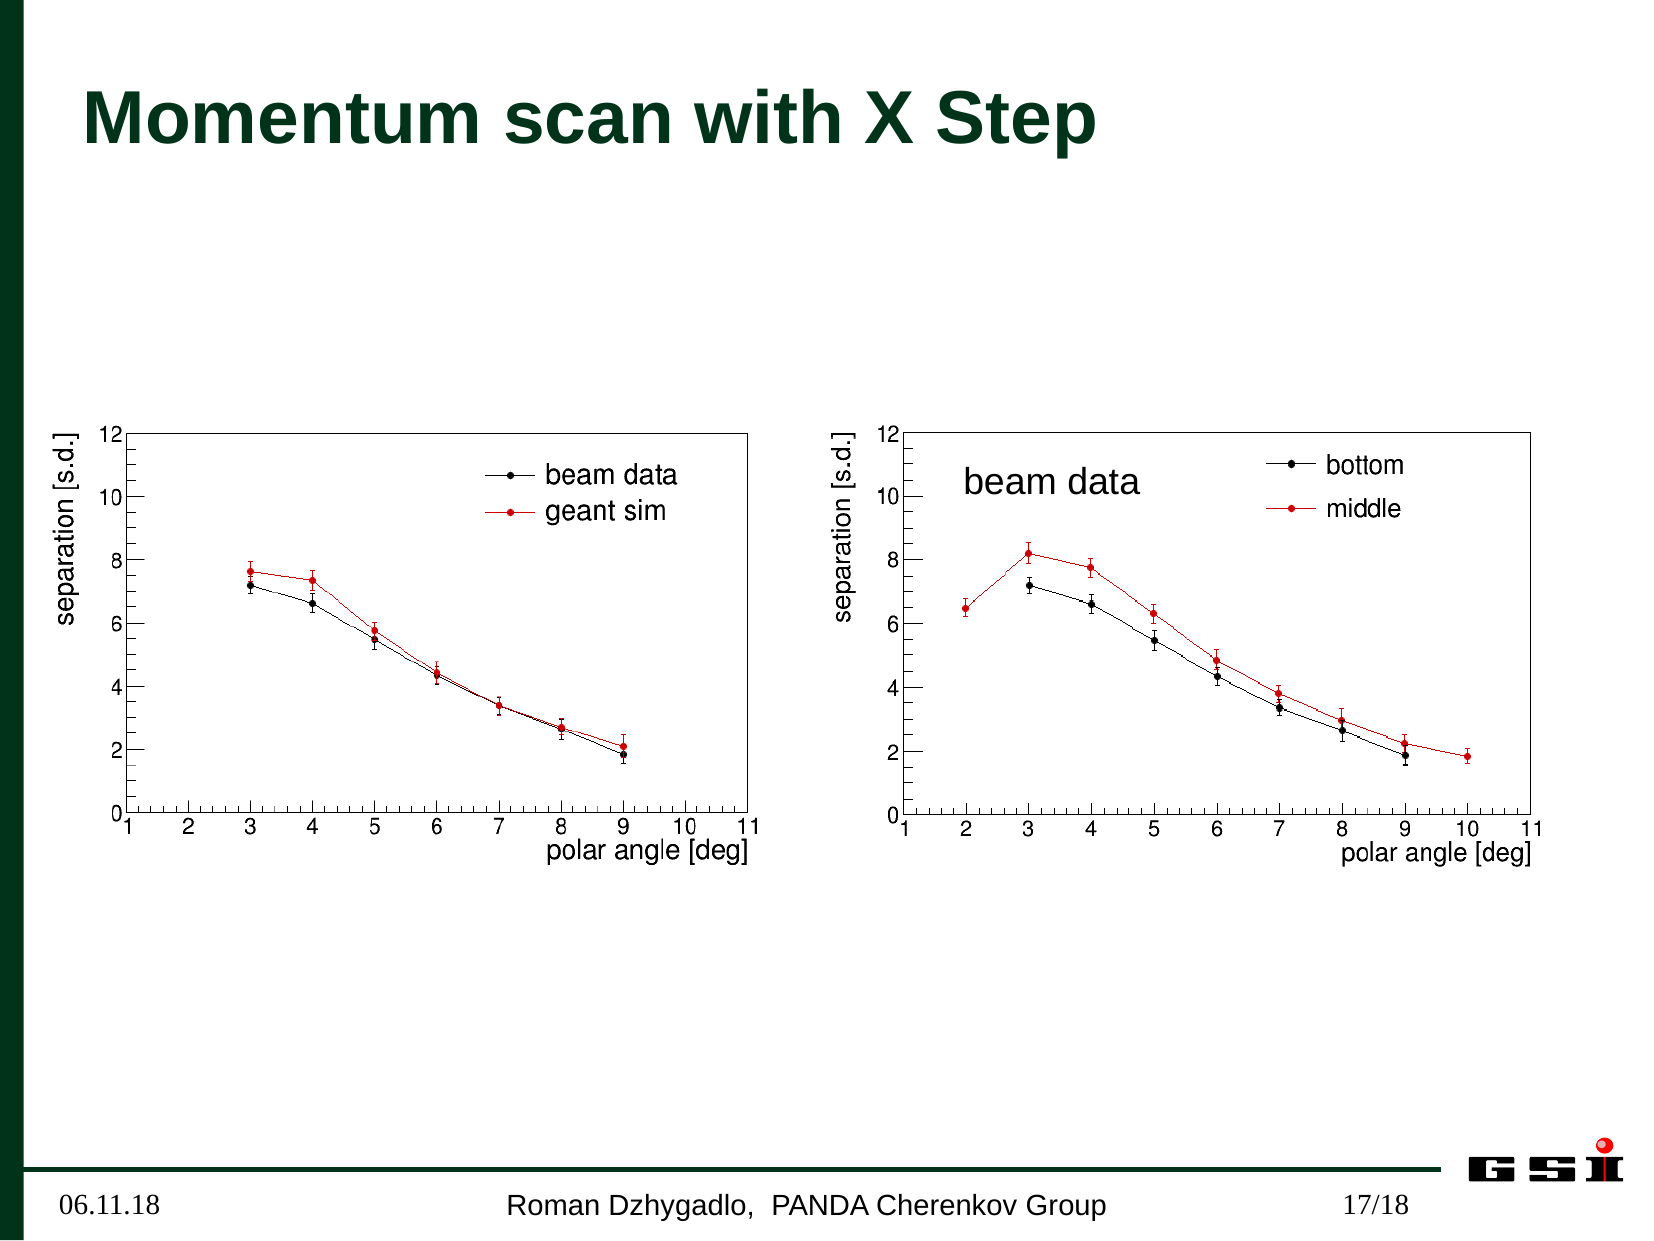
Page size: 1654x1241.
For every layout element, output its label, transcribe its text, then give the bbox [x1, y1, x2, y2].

picture [1464, 1132, 1626, 1193]
picture [48, 384, 824, 870]
title Momentum scan with X Step [82, 13, 1531, 222]
text_box beam data [948, 453, 1156, 511]
picture [825, 384, 1608, 874]
